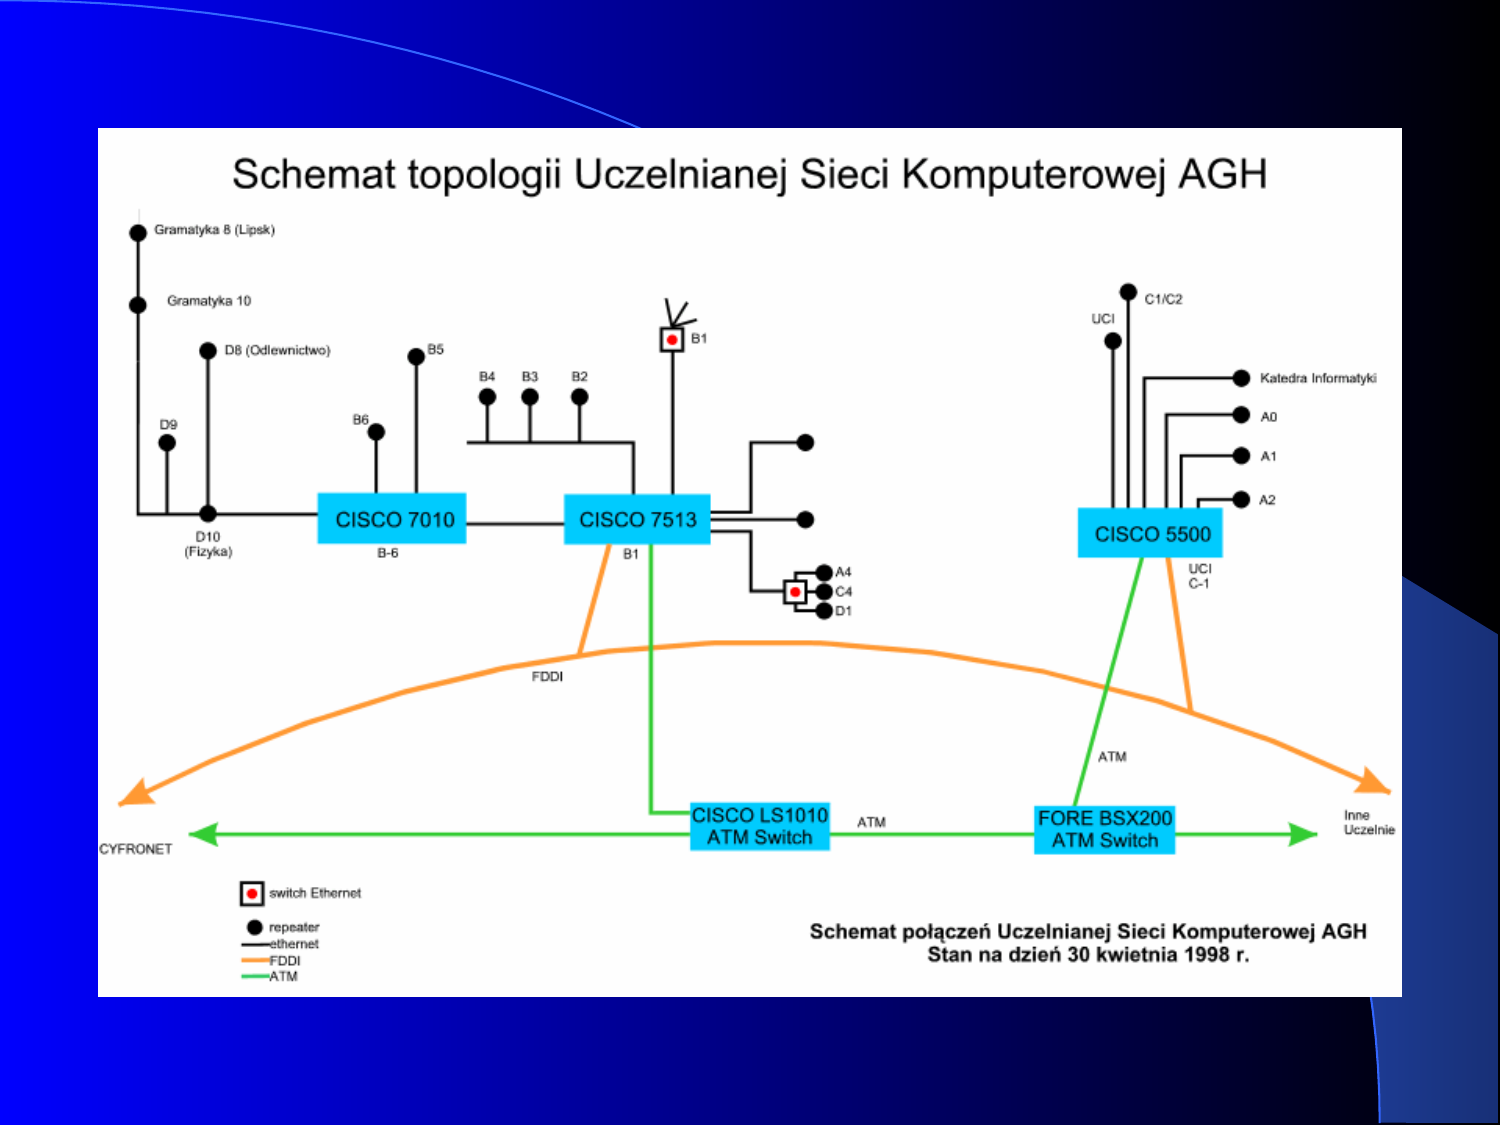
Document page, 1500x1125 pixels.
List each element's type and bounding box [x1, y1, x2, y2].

picture [98, 128, 1402, 997]
